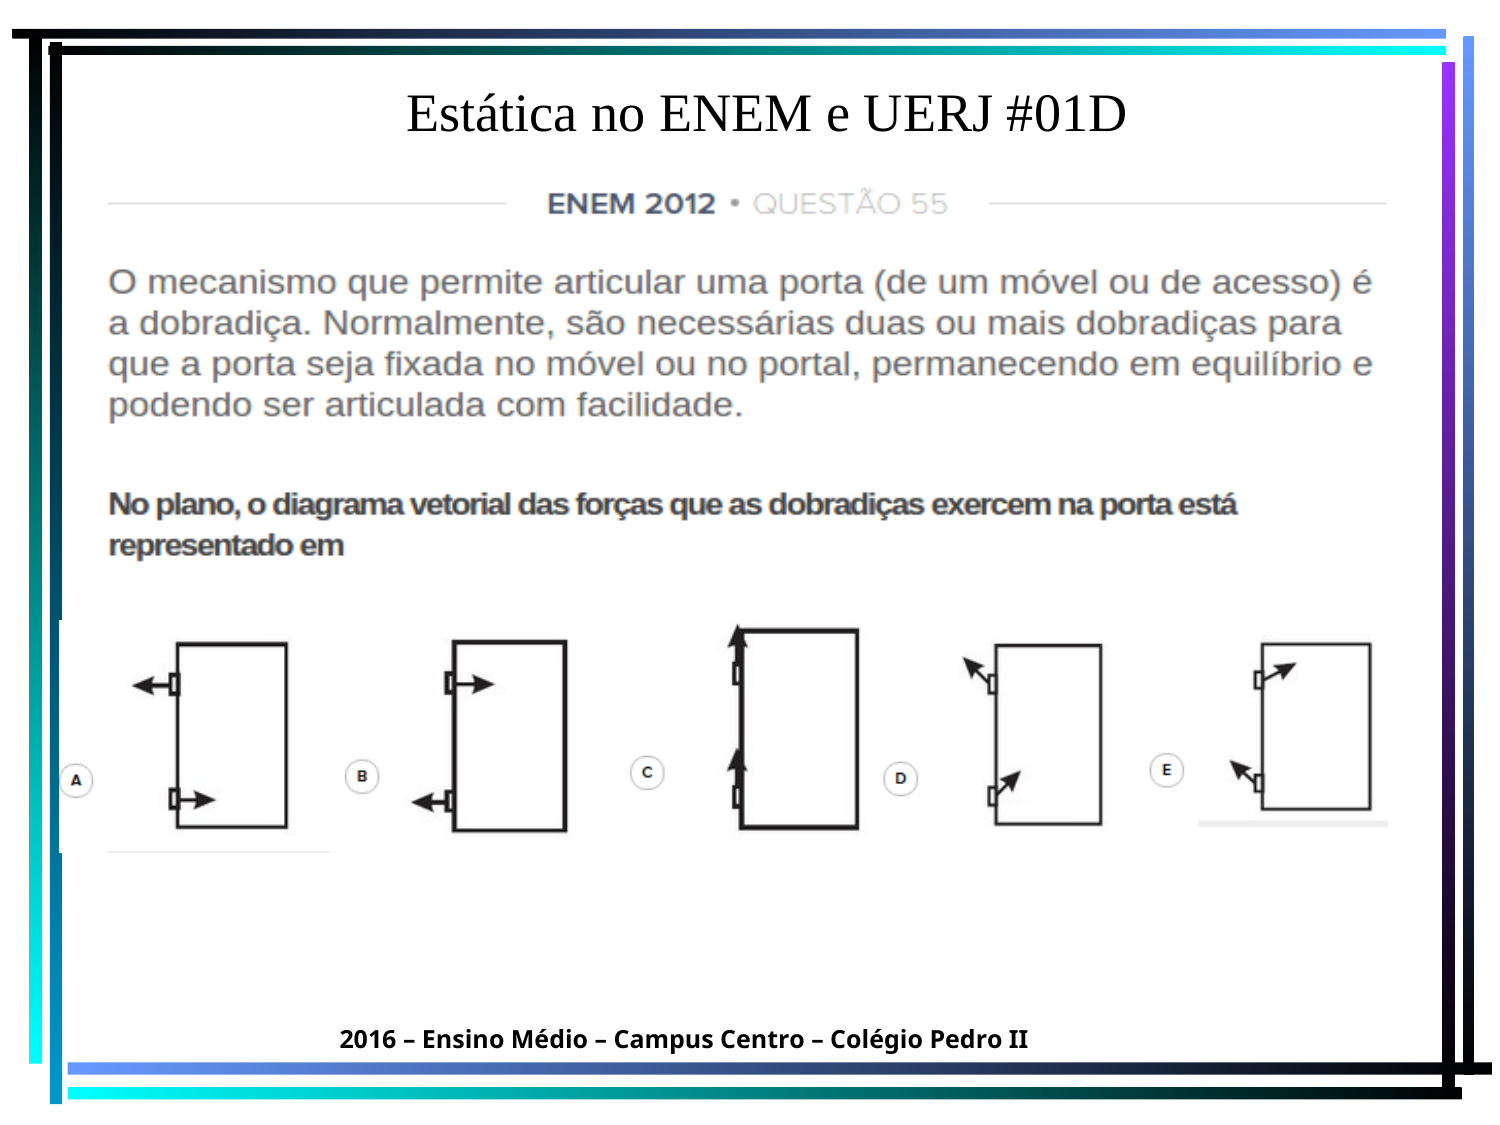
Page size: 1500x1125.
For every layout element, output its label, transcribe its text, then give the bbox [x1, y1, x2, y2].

text_box 2016 – Ensino Médio – Campus Centro – Colégio Pedro II [324, 1016, 1045, 1063]
picture [0, 0, 1500, 1125]
title Estática no ENEM e UERJ #01D [324, 71, 1211, 148]
